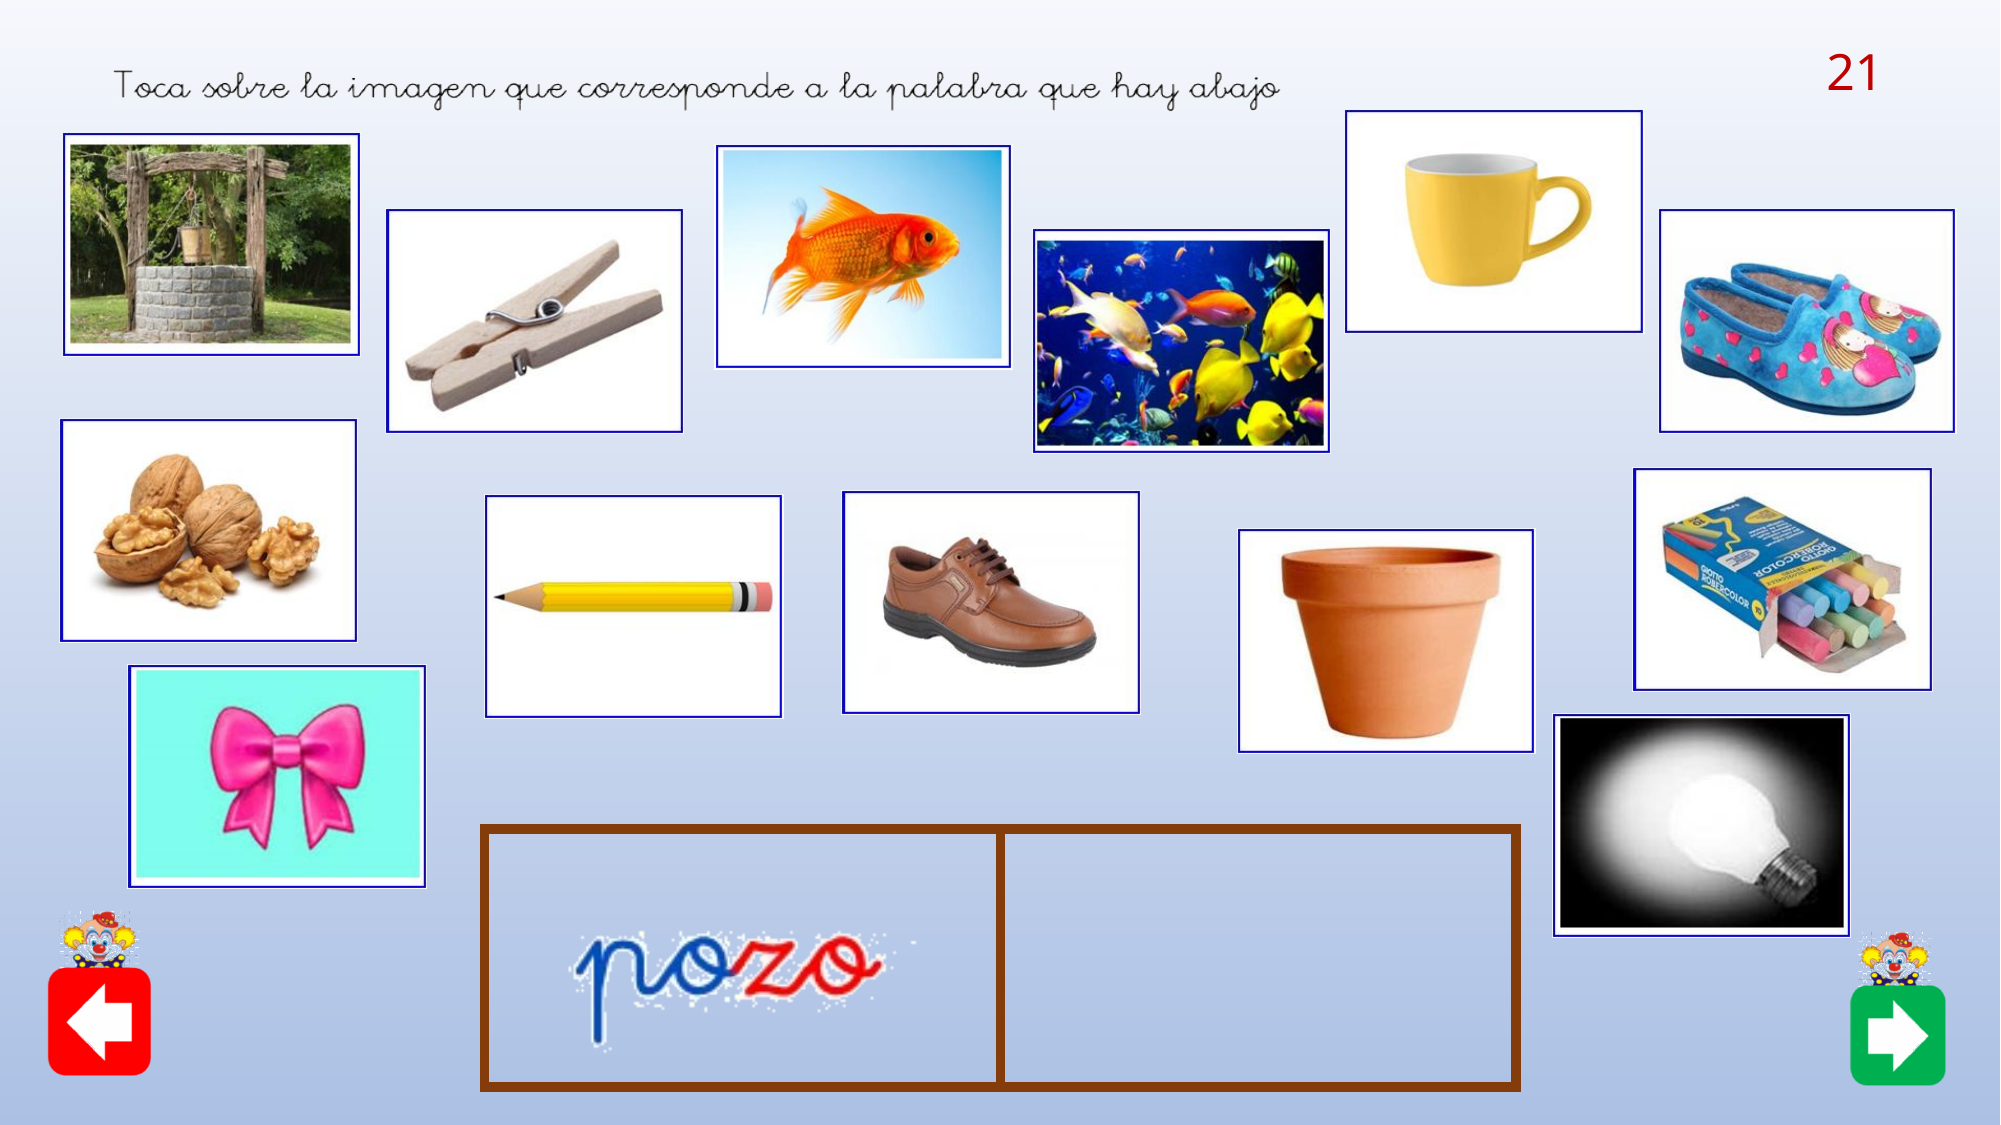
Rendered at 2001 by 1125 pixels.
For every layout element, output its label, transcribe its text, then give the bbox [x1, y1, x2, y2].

picture [1032, 228, 1331, 454]
picture [106, 57, 1645, 334]
picture [714, 144, 1013, 370]
picture [1632, 467, 1933, 692]
picture [127, 664, 427, 889]
picture [514, 851, 942, 1066]
picture [59, 418, 358, 643]
picture [841, 490, 1141, 715]
picture [1552, 713, 1946, 1086]
text_box 21 [1764, 32, 1946, 108]
picture [385, 208, 684, 434]
picture [1237, 528, 1536, 754]
picture [1658, 208, 1957, 434]
picture [484, 494, 784, 719]
picture [62, 132, 361, 357]
picture [47, 910, 151, 1076]
